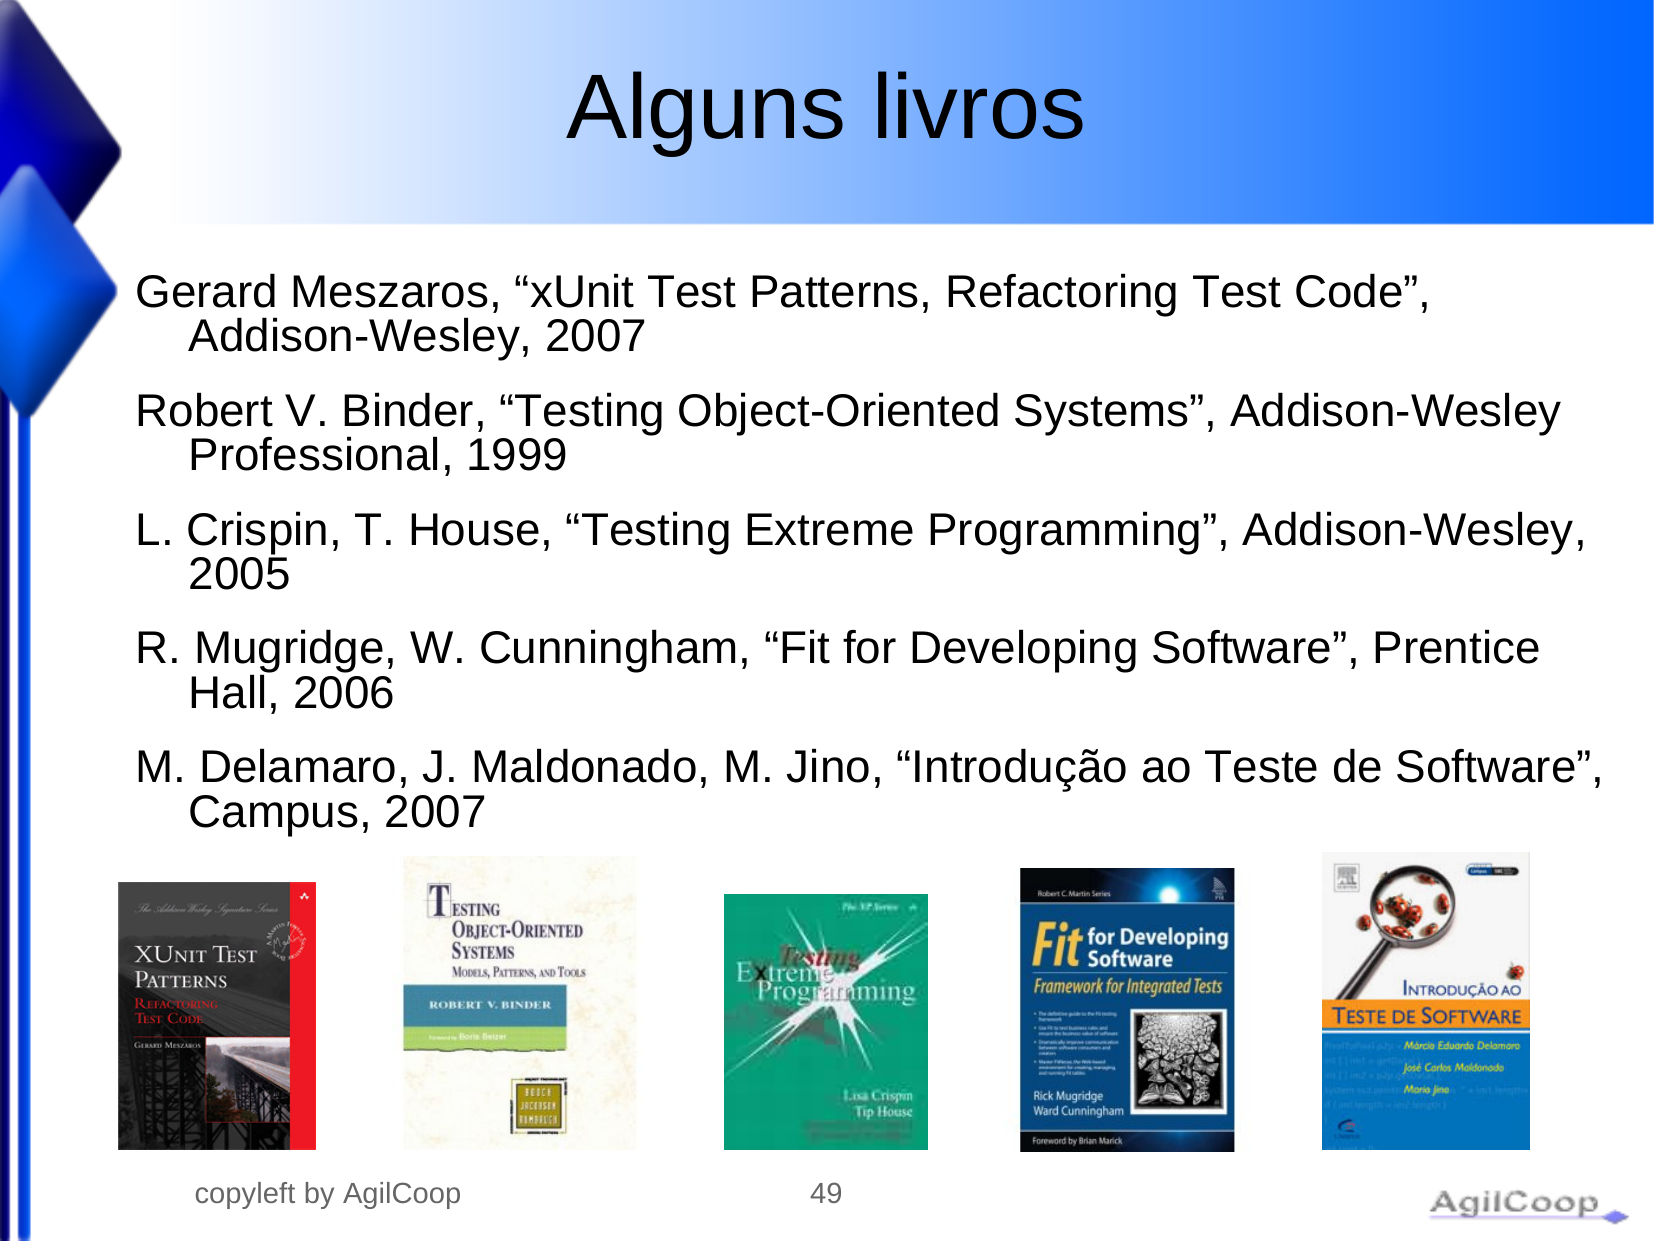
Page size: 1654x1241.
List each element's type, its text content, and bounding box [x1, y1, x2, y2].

picture [0, 0, 1654, 1241]
list Gerard Meszaros, “xUnit Test Patterns, Refactoring Test Code”, Addison-Wesley, 2007 Robert V. Binder, “Testing Object-Oriented Systems”, Addison-Wesley Professional, 1999 L. Crispin, T. House, “Testing Extreme Programming”, Addison-Wesley, 2005 R. Mugridge, W. Cunningham, “Fit for Developing Software”, Prentice Hall, 2006 M. Delamaro, J. Maldonado, M. Jino, “Introdução ao Teste de Software”, Campus, 2007 [118, 271, 1607, 1007]
title Alguns livros [82, 60, 1571, 163]
